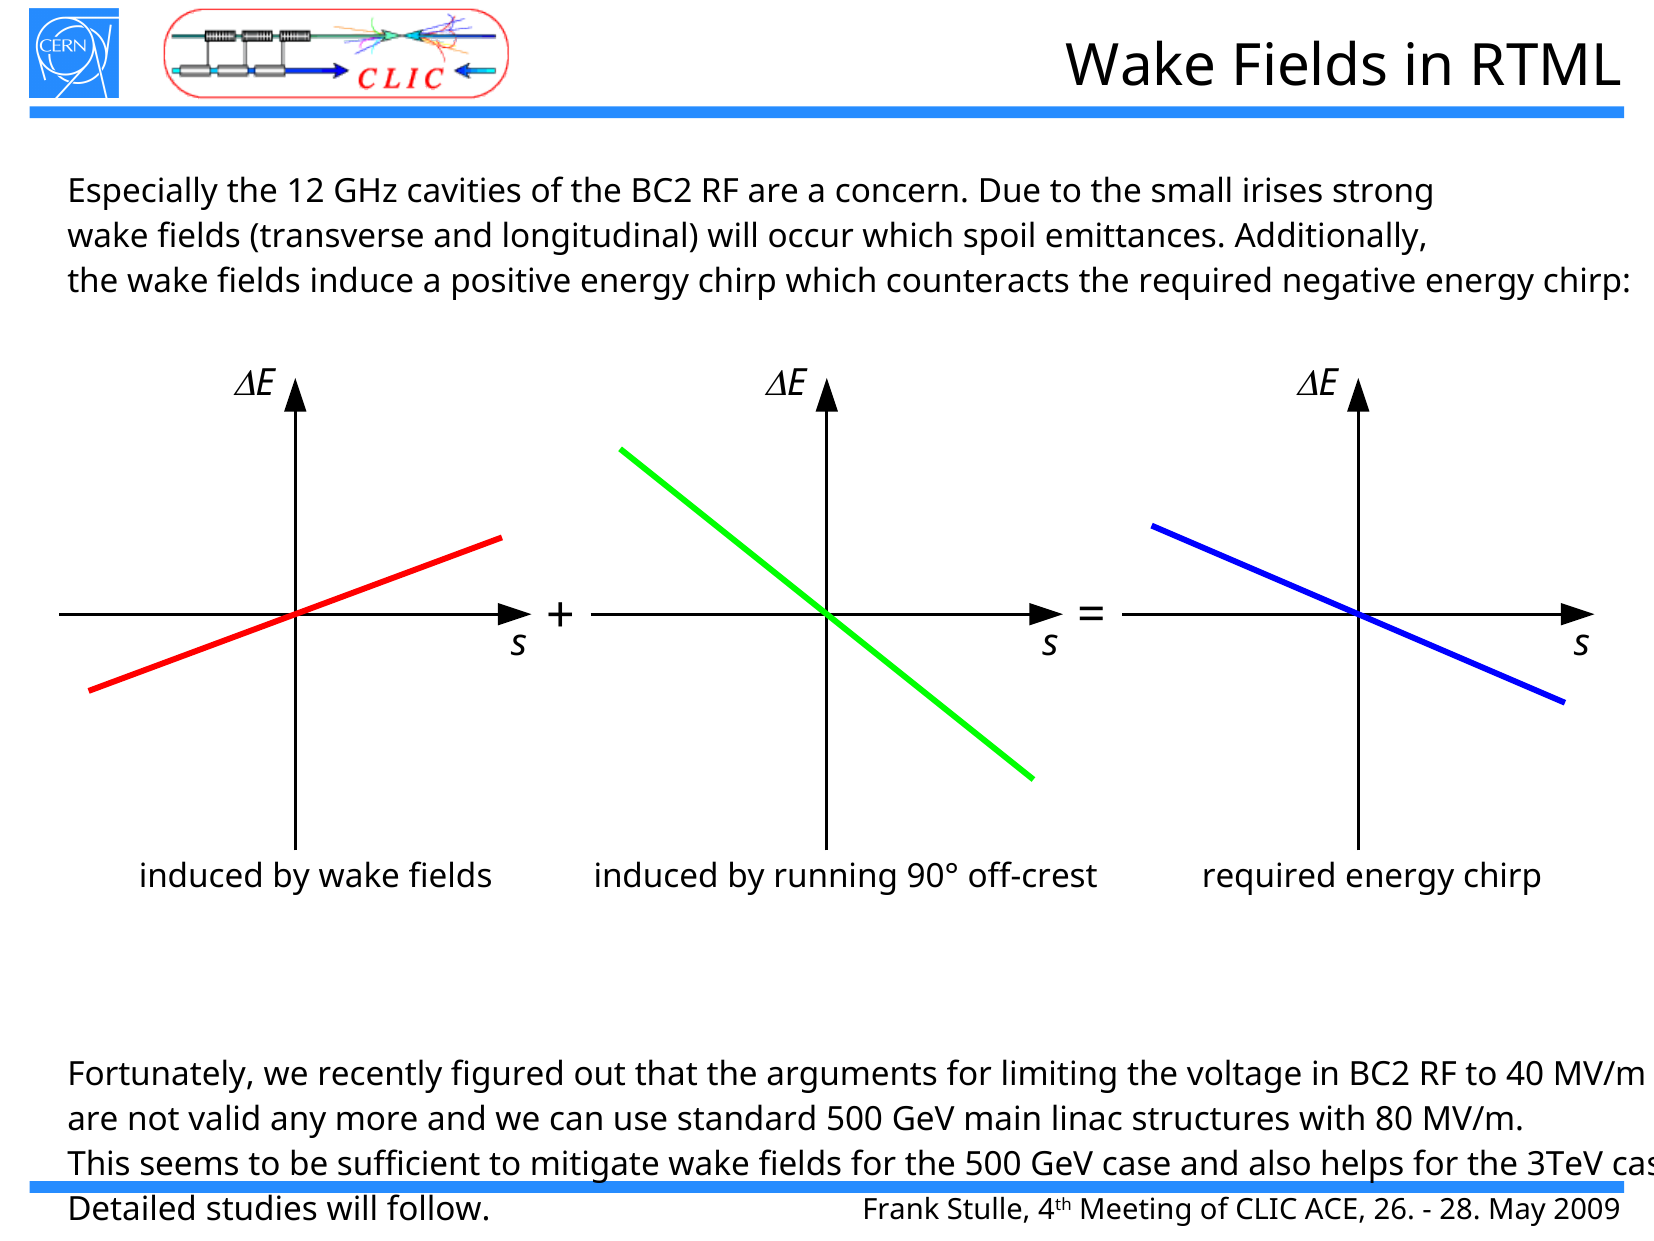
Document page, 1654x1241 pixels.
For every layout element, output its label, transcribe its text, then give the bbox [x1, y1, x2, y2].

text_box induced by wake fields [124, 844, 490, 900]
text_box DE [749, 348, 827, 413]
picture [159, 4, 210, 106]
text_box = [1063, 571, 1122, 647]
text_box + [531, 571, 591, 647]
text_box induced by running 90° off-crest [578, 844, 1079, 900]
text_box s [496, 608, 545, 669]
text_box Especially the 12 GHz cavities of the BC2 RF are a concern. Due to the small irises strong wake fields (transverse and longitudinal) will occur which spoil emittances. Additionally, the wake fields induce a positive energy chirp which counteracts the required negative energy chirp: Fortunately, we recently figured out that the arguments for limiting the voltage in BC2 RF to 40 MV/m are not valid any more and we can use standard 500 GeV main linac structures with 80 MV/m. This seems to be sufficient to mitigate wake fields for the 500 GeV case and also helps for the 3TeV case. Detailed studies will follow. [52, 159, 1644, 1140]
text_box DE [1280, 348, 1359, 413]
text_box DE [217, 348, 296, 413]
picture [29, 8, 119, 98]
text_box s [1027, 608, 1076, 669]
title Wake Fields in RTML [210, 3, 1623, 123]
text_box required energy chirp [1187, 844, 1532, 900]
text_box s [1559, 608, 1608, 669]
